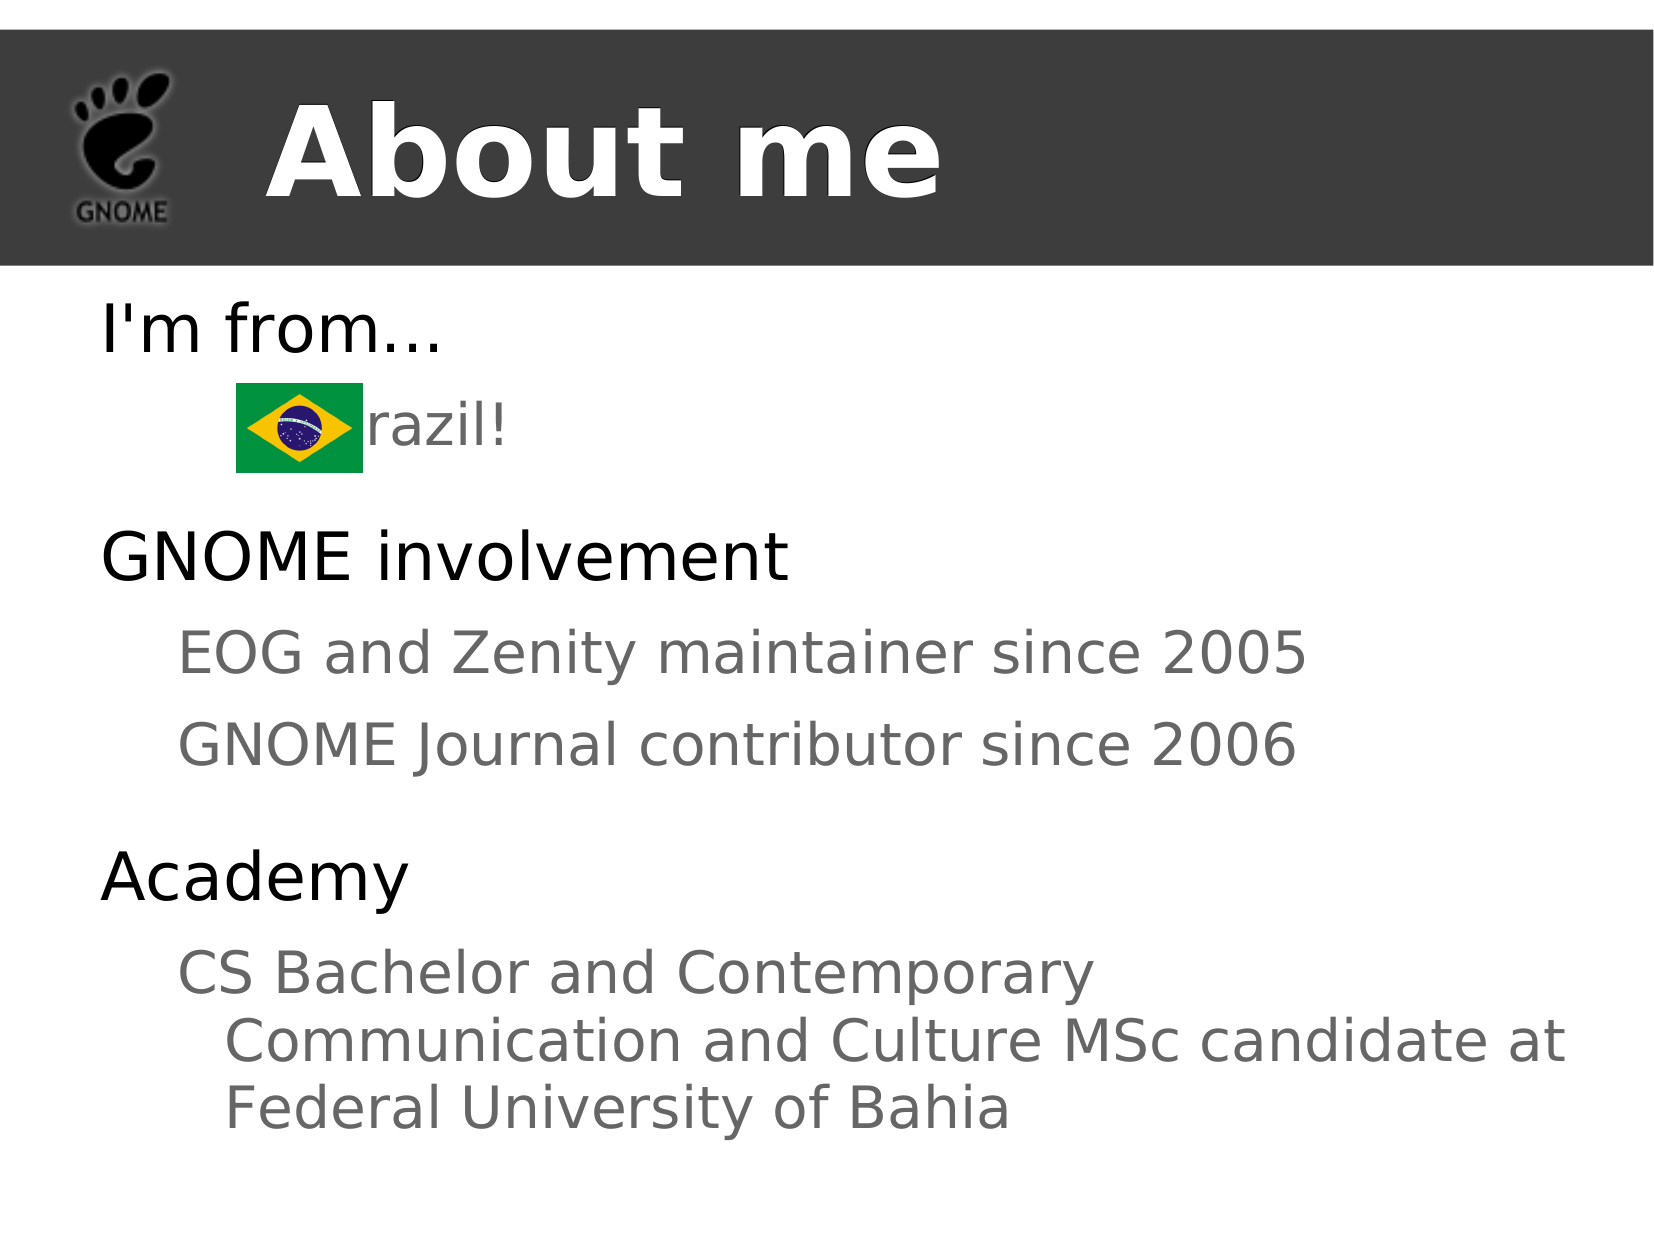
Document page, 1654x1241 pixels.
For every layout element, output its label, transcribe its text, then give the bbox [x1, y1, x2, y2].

list I'm from... Brazil! GNOME involvement EOG and Zenity maintainer since 2005 GNOME Journal contributor since 2006 Academy CS Bachelor and Contemporary Communication and Culture MSc candidate at Federal University of Bahia [82, 290, 1571, 1182]
picture [236, 383, 363, 473]
picture [35, 60, 205, 237]
title About me [265, 49, 1571, 257]
